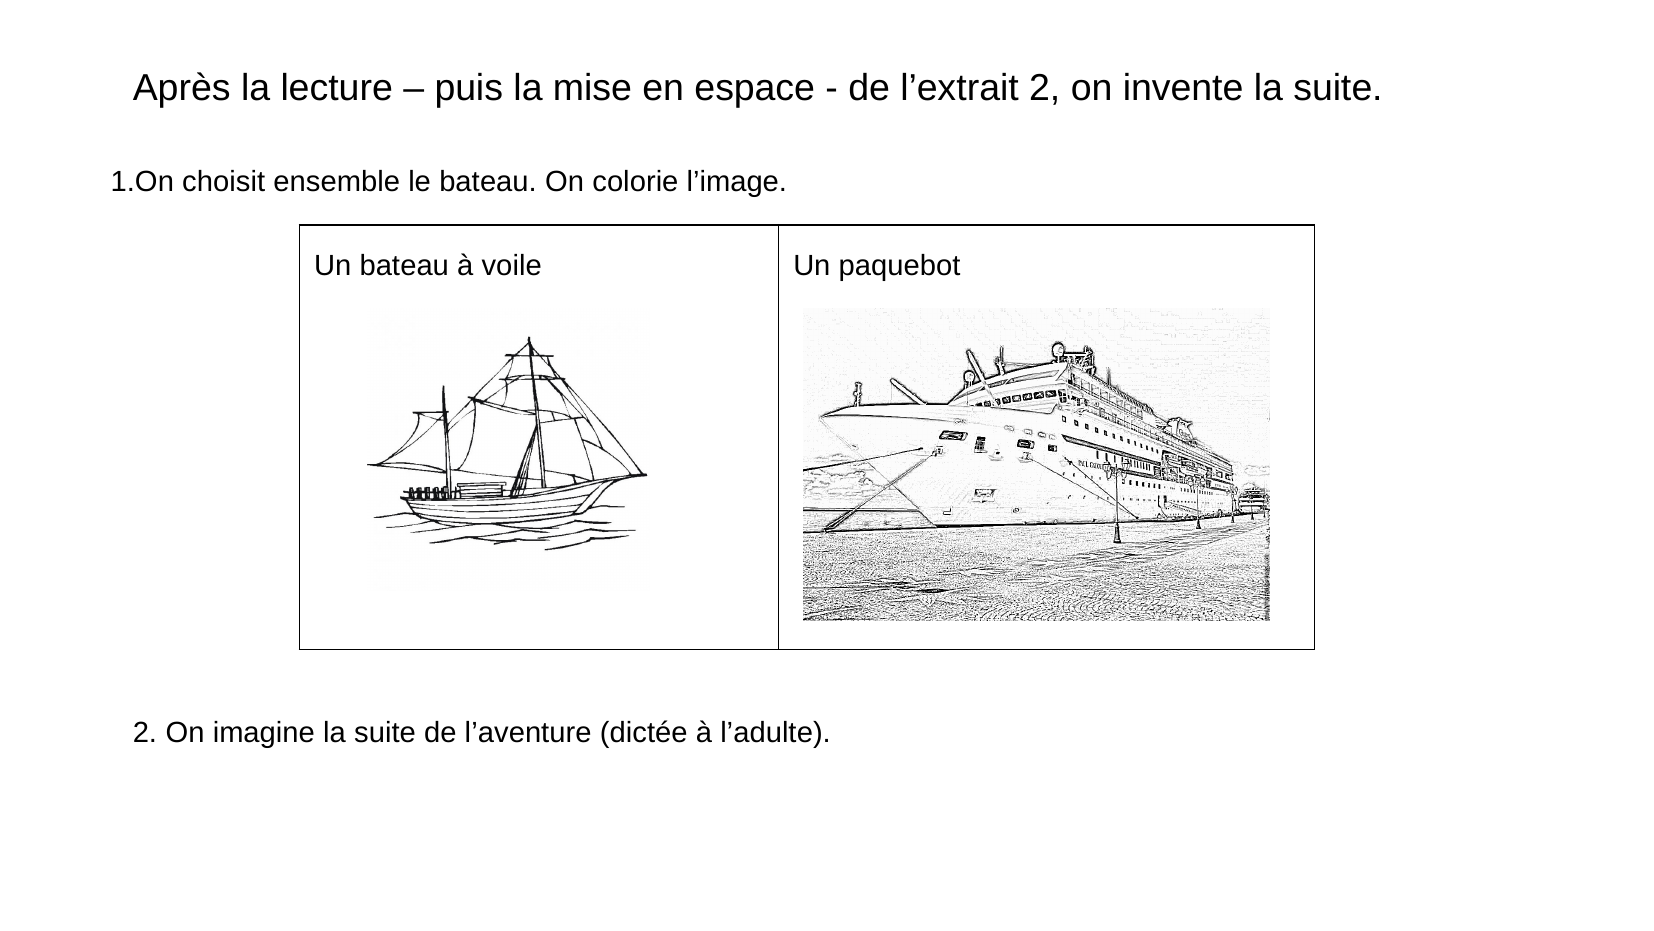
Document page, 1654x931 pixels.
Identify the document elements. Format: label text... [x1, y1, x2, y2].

text_box 2. On imagine la suite de l’aventure (dictée à l’adulte). [118, 708, 1270, 757]
picture [367, 308, 650, 591]
table_header Un paquebot [779, 226, 1314, 649]
text_box Après la lecture – puis la mise en espace - de l’extrait 2, on invente la suite. [118, 59, 1506, 158]
picture [803, 308, 1270, 621]
text_box 1.On choisit ensemble le bateau. On colorie l’image. [95, 29, 1543, 206]
table_header Un bateau à voile [300, 226, 778, 649]
